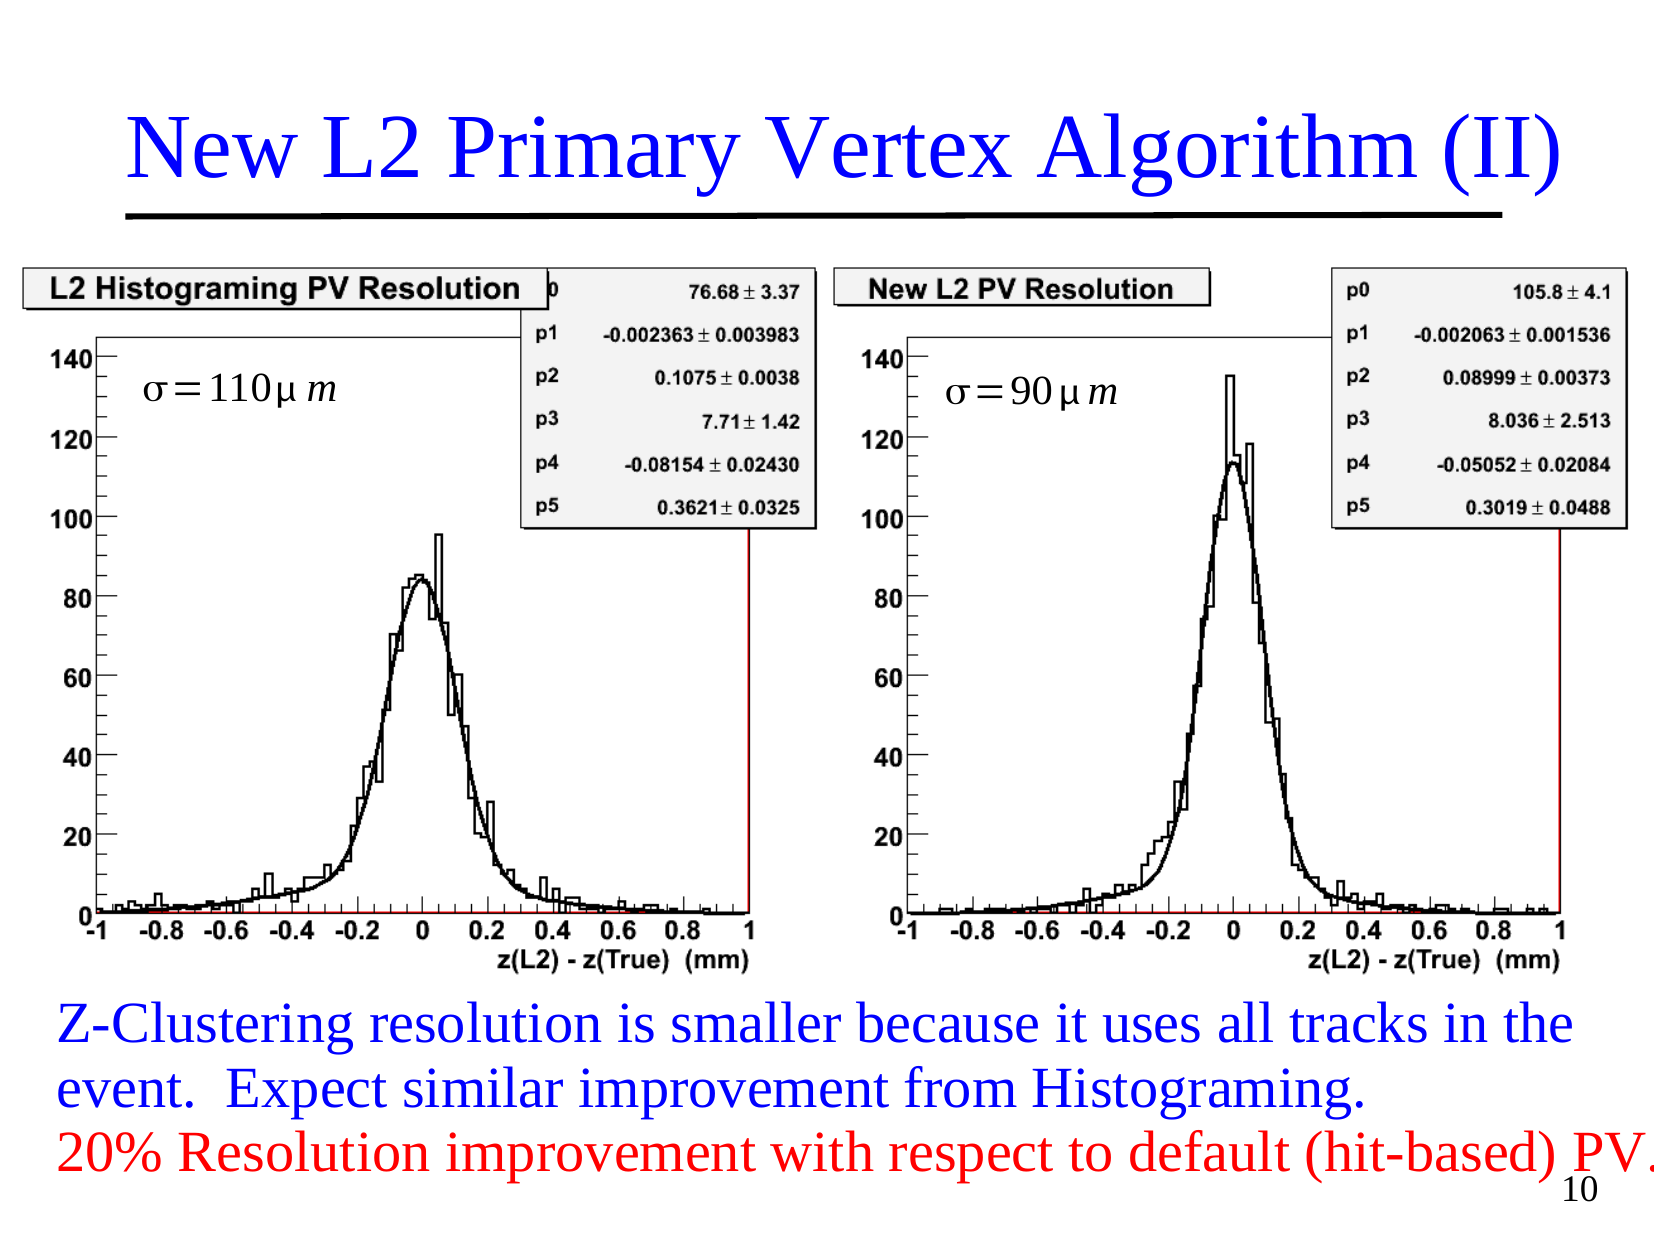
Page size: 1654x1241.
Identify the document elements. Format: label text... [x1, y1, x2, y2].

text_box New L2 Primary Vertex Algorithm (II) [125, 95, 1592, 211]
picture [15, 265, 1642, 986]
text_box Z-Clustering resolution is smaller because it uses all tracks in the event. Expect similar improvement from Histograming. 20% Resolution improvement with respect to default (hit-based) PV. [56, 990, 1627, 1185]
chart [933, 365, 1129, 417]
chart [130, 362, 347, 414]
